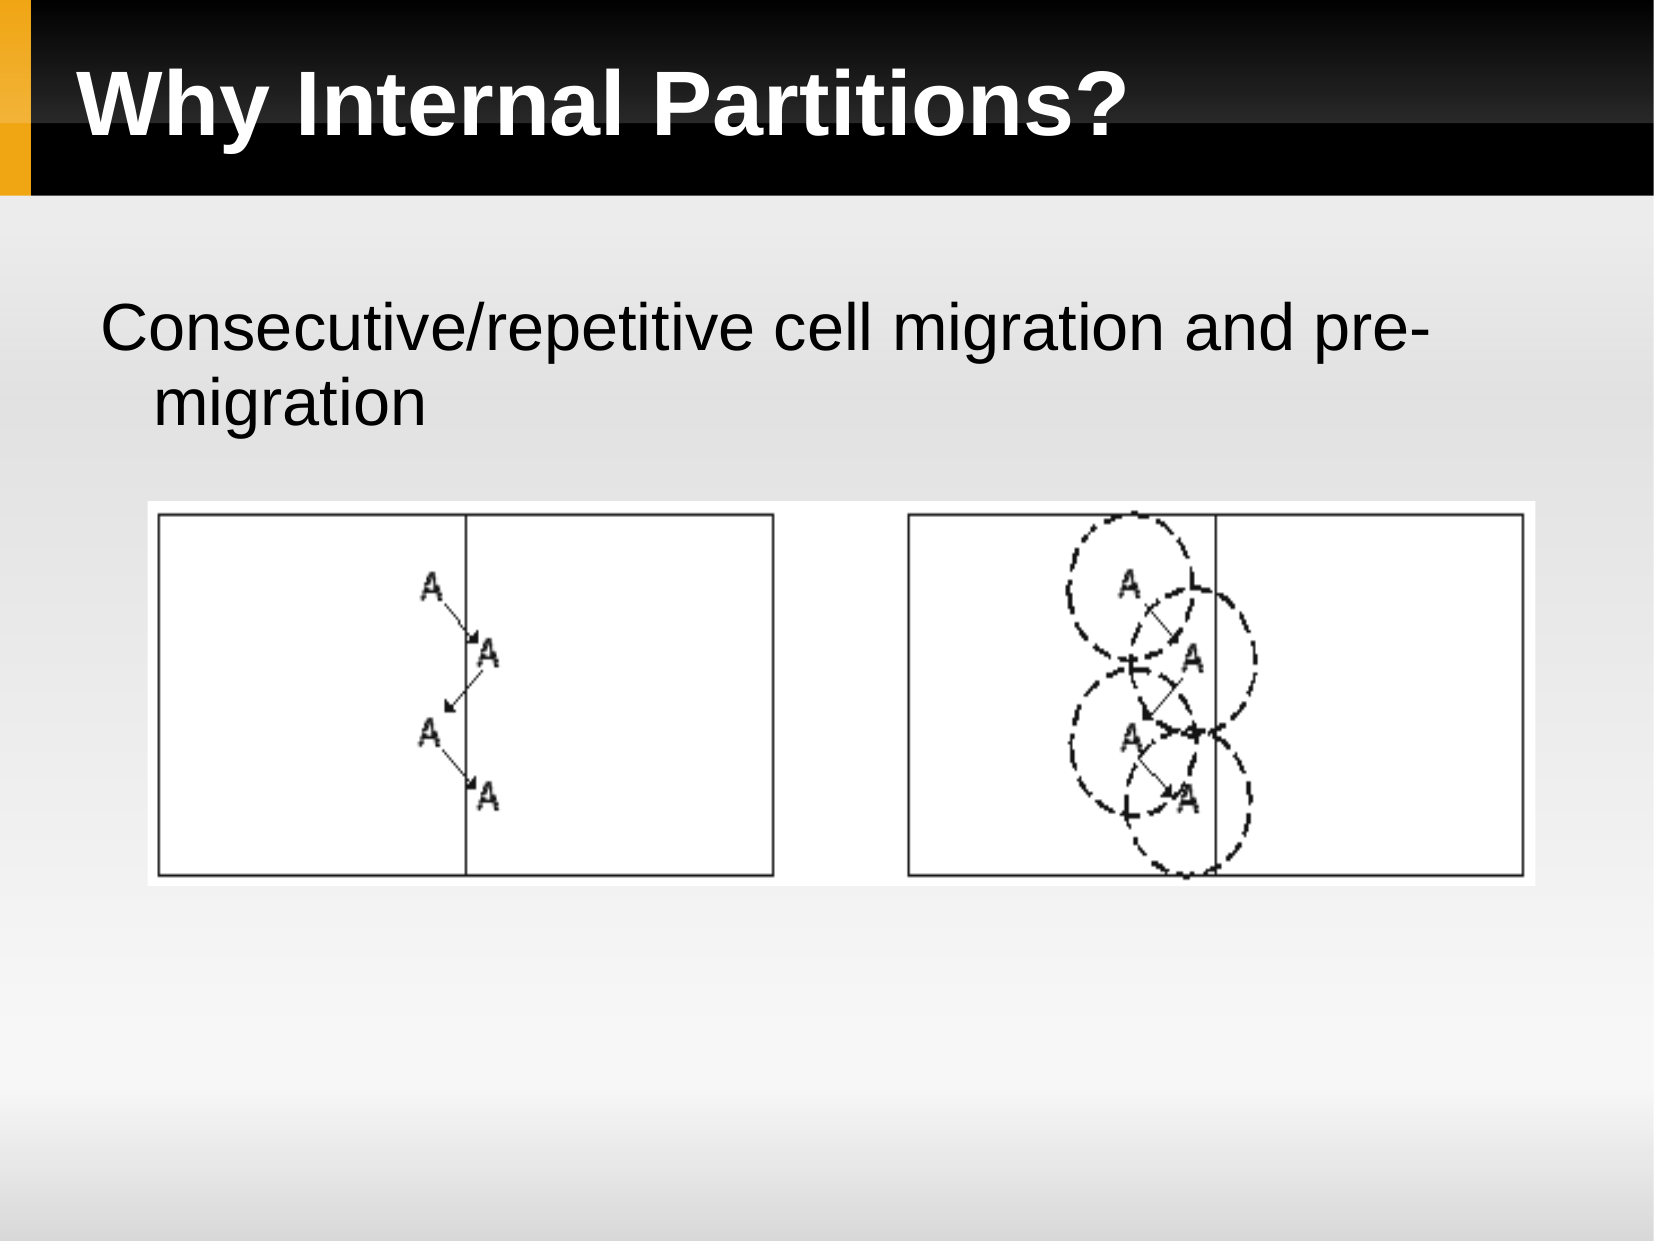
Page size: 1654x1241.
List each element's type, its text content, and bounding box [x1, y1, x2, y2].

list Consecutive/repetitive cell migration and pre-migration [82, 290, 1571, 1094]
picture [0, 0, 1654, 1241]
title Why Internal Partitions? [76, 7, 1565, 200]
